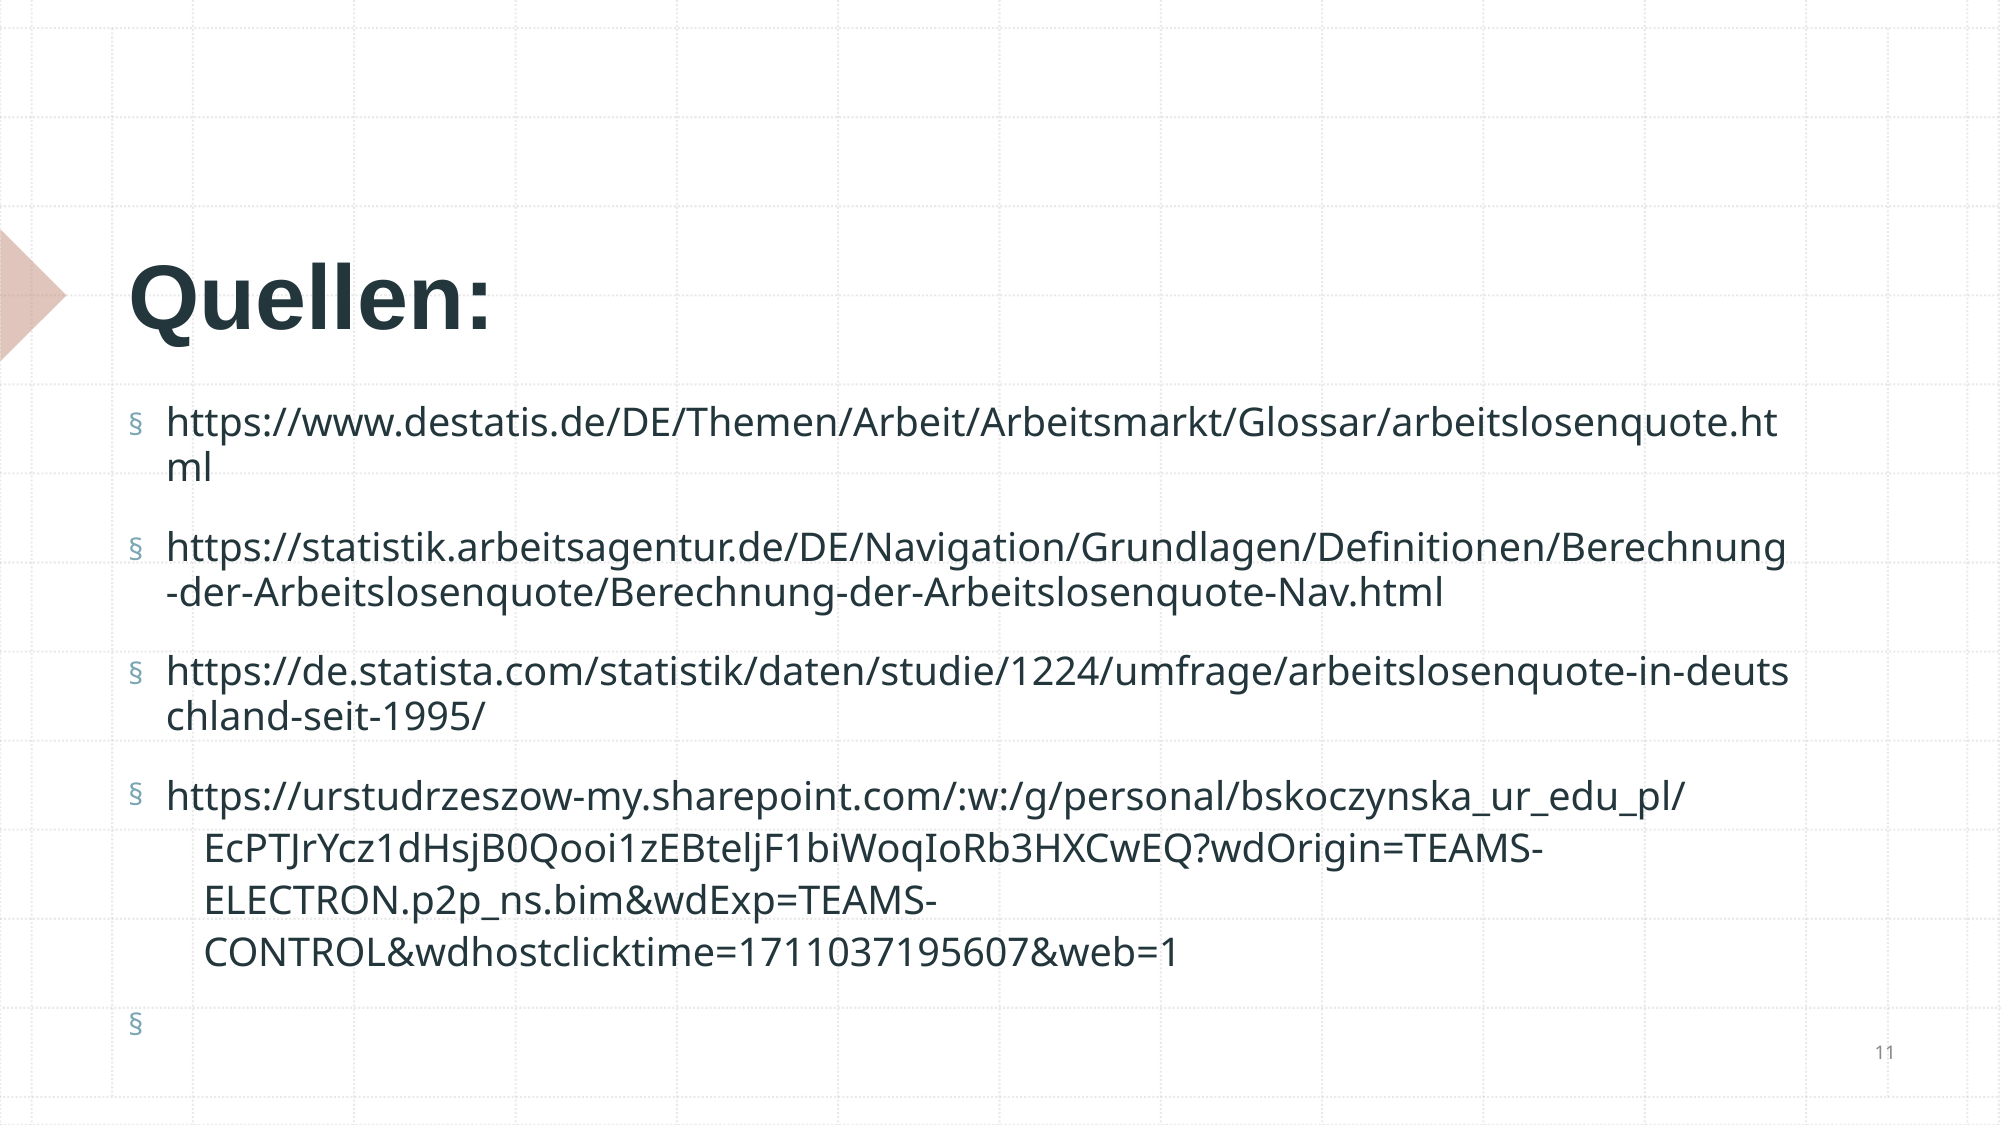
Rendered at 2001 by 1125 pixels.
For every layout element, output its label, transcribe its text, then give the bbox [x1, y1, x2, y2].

title Quellen: [113, 119, 1808, 356]
text_box [1805, 1019, 1966, 1089]
list https://www.destatis.de/DE/Themen/Arbeit/Arbeitsmarkt/Glossar/arbeitslosenquote.html https://statistik.arbeitsagentur.de/DE/Navigation/Grundlagen/Definitionen/Berechnung-der-Arbeitslosenquote/Berechnung-der-Arbeitslosenquote-Nav.html https://de.statista.com/statistik/daten/studie/1224/umfrage/arbeitslosenquote-in-deutschland-seit-1995/ https://urstudrzeszow-my.sharepoint.com/:w:/g/personal/bskoczynska_ur_edu_pl/EcPTJrYcz1dHsjB0Qooi1zEBteljF1biWoqIoRb3HXCwEQ?wdOrigin=TEAMS-ELECTRON.p2p_ns.bim&wdExp=TEAMS-CONTROL&wdhostclicktime=1711037195607&web=1 [113, 383, 1808, 969]
